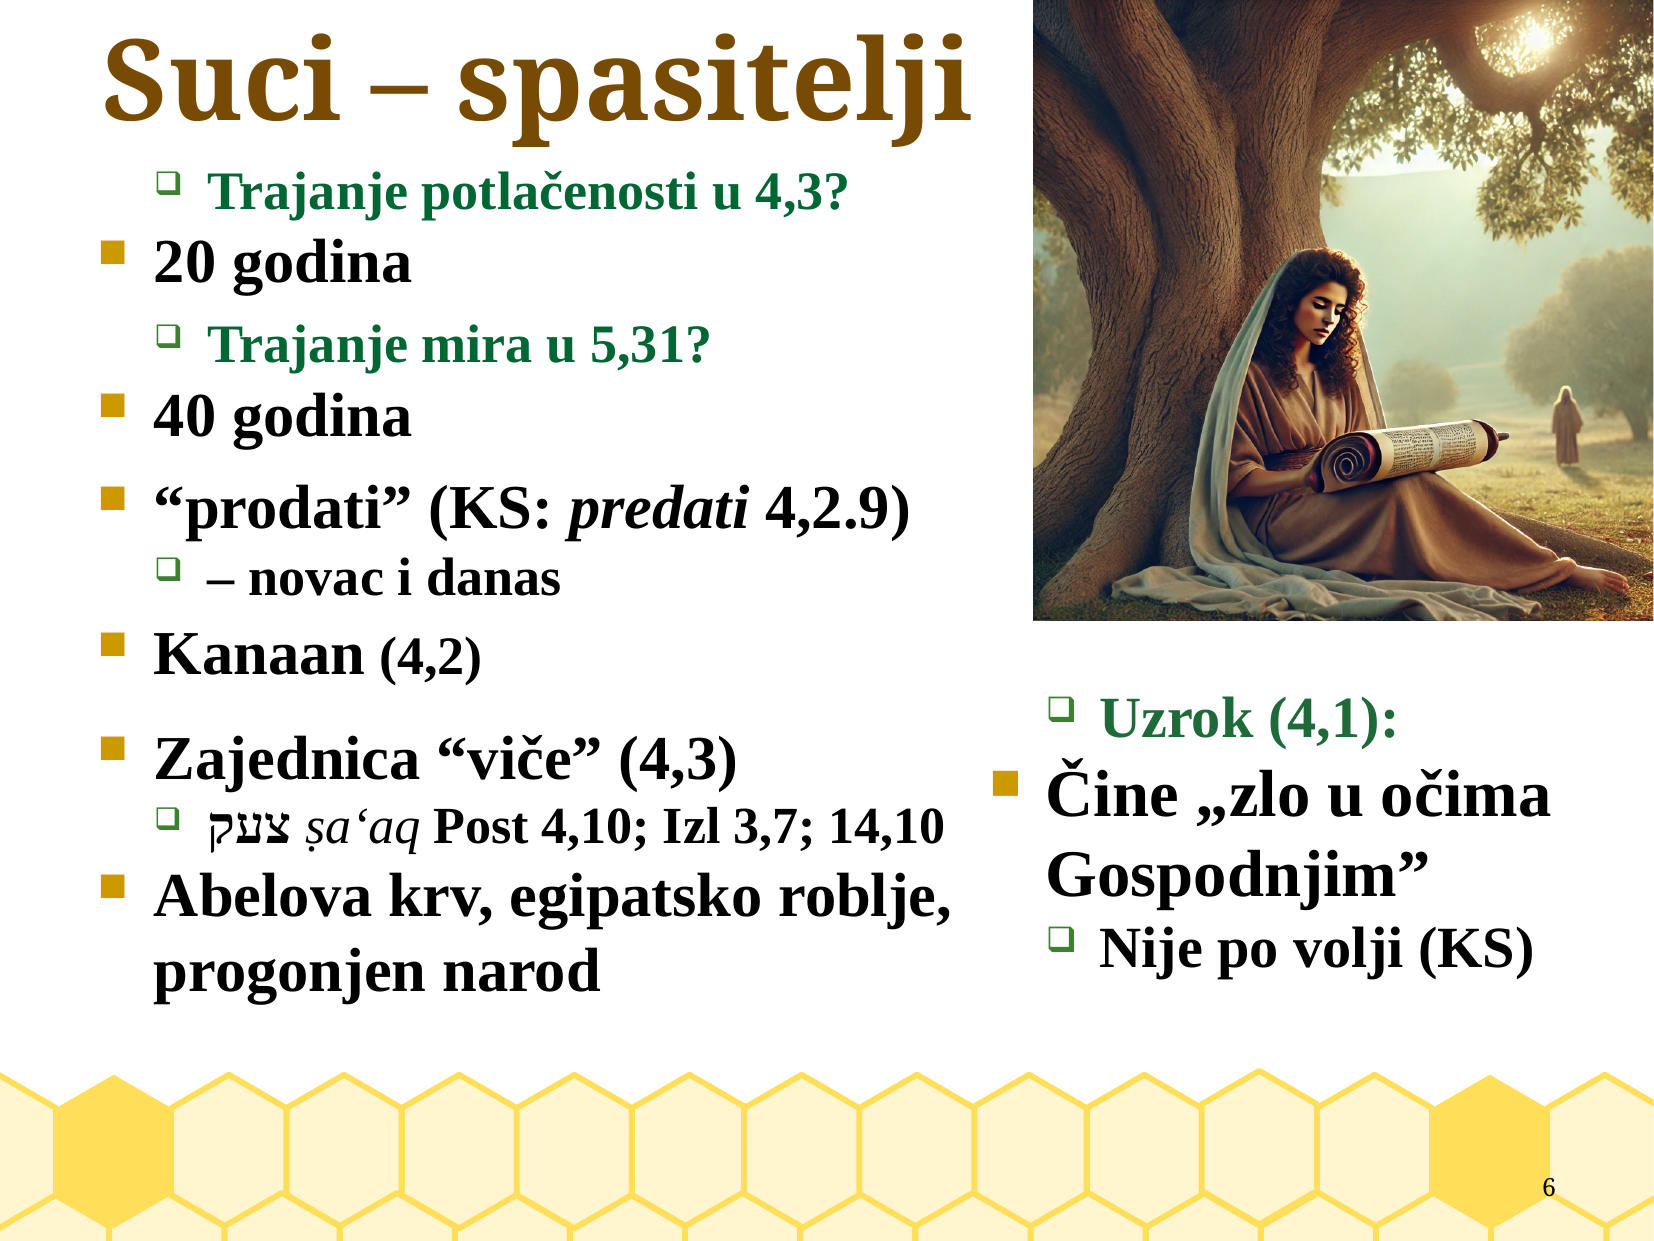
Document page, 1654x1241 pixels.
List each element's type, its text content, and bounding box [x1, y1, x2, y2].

list Trajanje potlačenosti u 4,3? 20 godina Trajanje mira u 5,31? 40 godina “prodati” (KS: predati 4,2.9) – novac i danas Kanaan (4,2) Zajednica “viče” (4,3) צעק ṣa‘aq Post 4,10; Izl 3,7; 14,10 Abelova krv, egipatsko roblje, progonjen narod [82, 147, 1034, 1109]
picture [1033, 0, 1654, 621]
title Suci – spasitelji [47, 0, 1033, 207]
text_box <number> [1185, 1129, 1571, 1212]
list Uzrok (4,1): Čine „zlo u očima Gospodnjim” Nije po volji (KS) [974, 671, 1654, 1109]
